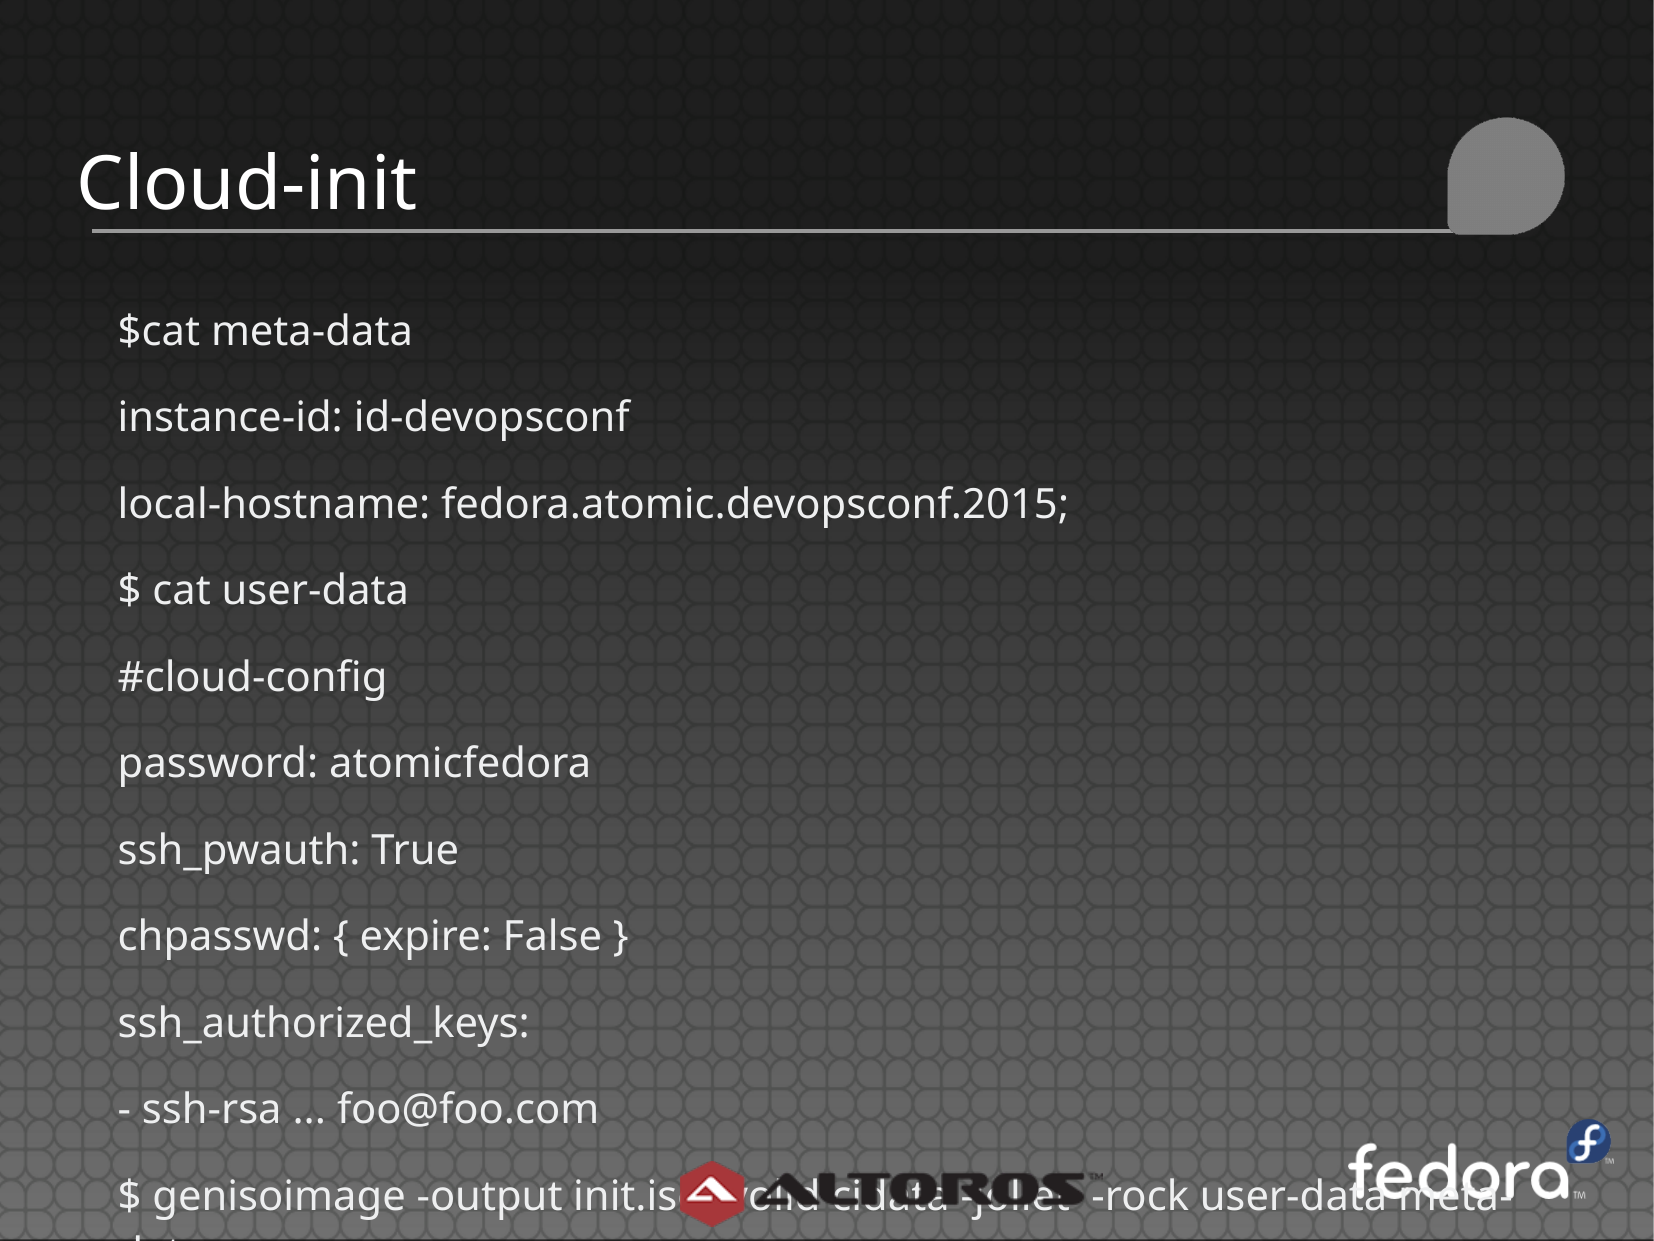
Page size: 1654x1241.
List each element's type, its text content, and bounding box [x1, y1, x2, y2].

picture [680, 1161, 1103, 1227]
title Cloud-init [76, 112, 1566, 249]
picture [0, 0, 1654, 1241]
list $cat meta-data instance-id: id-devopsconf local-hostname: fedora.atomic.devopsconf.2015; $ cat user-data #cloud-config password: atomicfedora ssh_pwauth: True chpasswd: { expire: False } ssh_authorized_keys: - ssh-rsa ... foo@foo.com $ genisoimage -output init.iso -volid cidata -joliet -rock user-data meta-data [46, 300, 1536, 1241]
